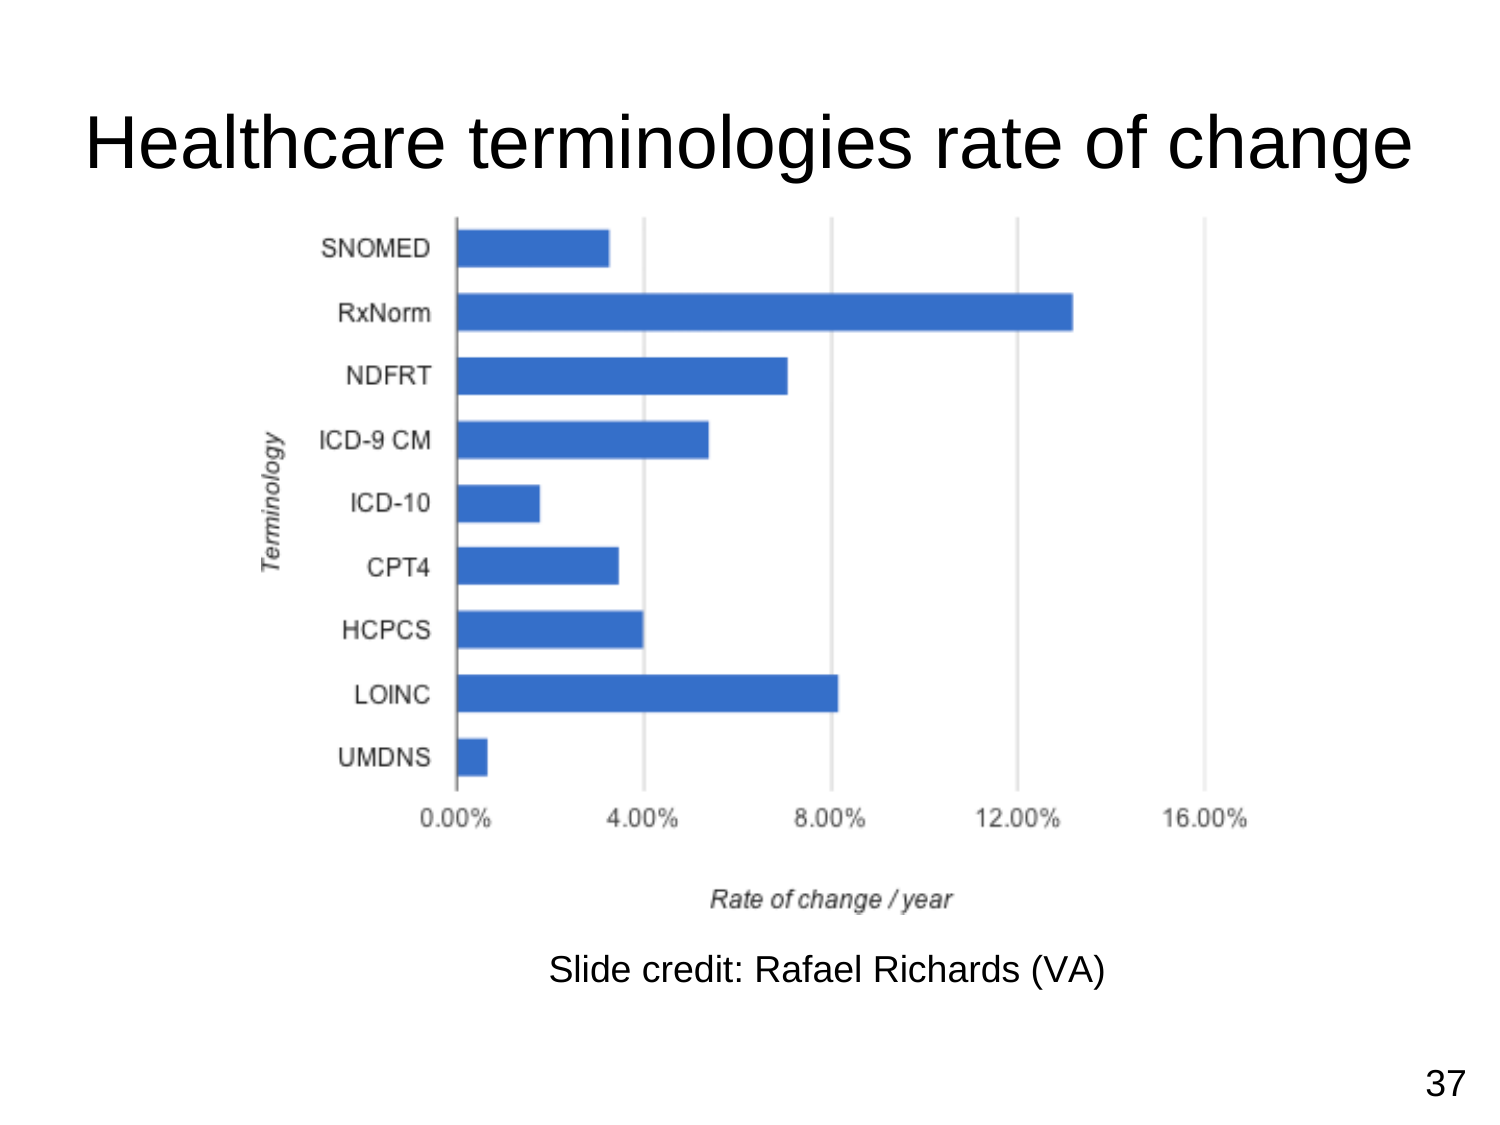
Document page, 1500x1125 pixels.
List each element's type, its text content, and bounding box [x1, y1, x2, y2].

picture [261, 216, 1249, 915]
title Healthcare terminologies rate of change [75, 44, 1425, 233]
text_box Slide credit: Rafael Richards (VA) [533, 937, 1121, 998]
